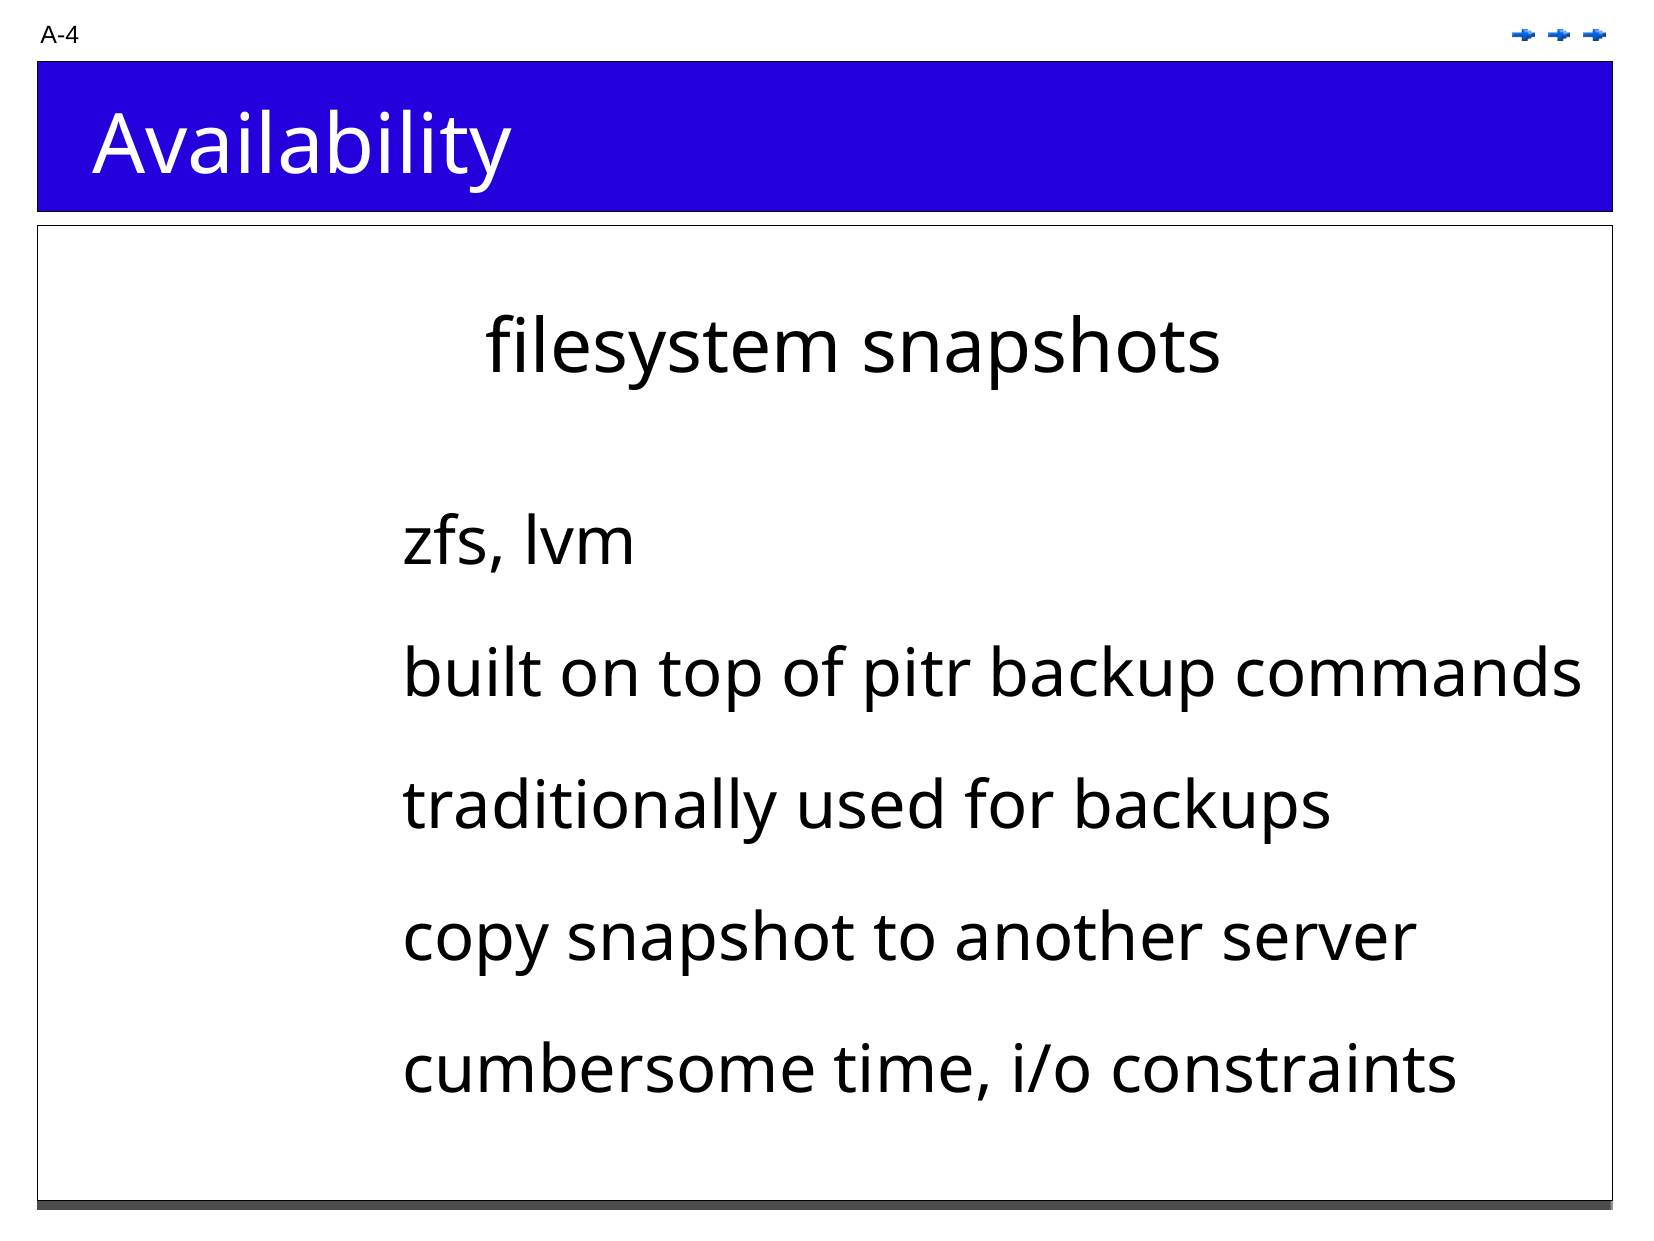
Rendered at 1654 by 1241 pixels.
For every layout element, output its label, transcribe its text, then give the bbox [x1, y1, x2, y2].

text_box [37, 225, 1613, 1201]
picture [1512, 29, 1535, 41]
text_box Availability [77, 77, 517, 193]
text_box zfs, lvm built on top of pitr backup commands traditionally used for backups copy snapshot to another server cumbersome time, i/o constraints [370, 485, 1542, 1069]
picture [1548, 29, 1570, 41]
picture [1583, 29, 1606, 41]
text_box filesystem snapshots [471, 284, 1167, 390]
text_box A-4 [25, 13, 113, 70]
text_box [37, 61, 1613, 212]
